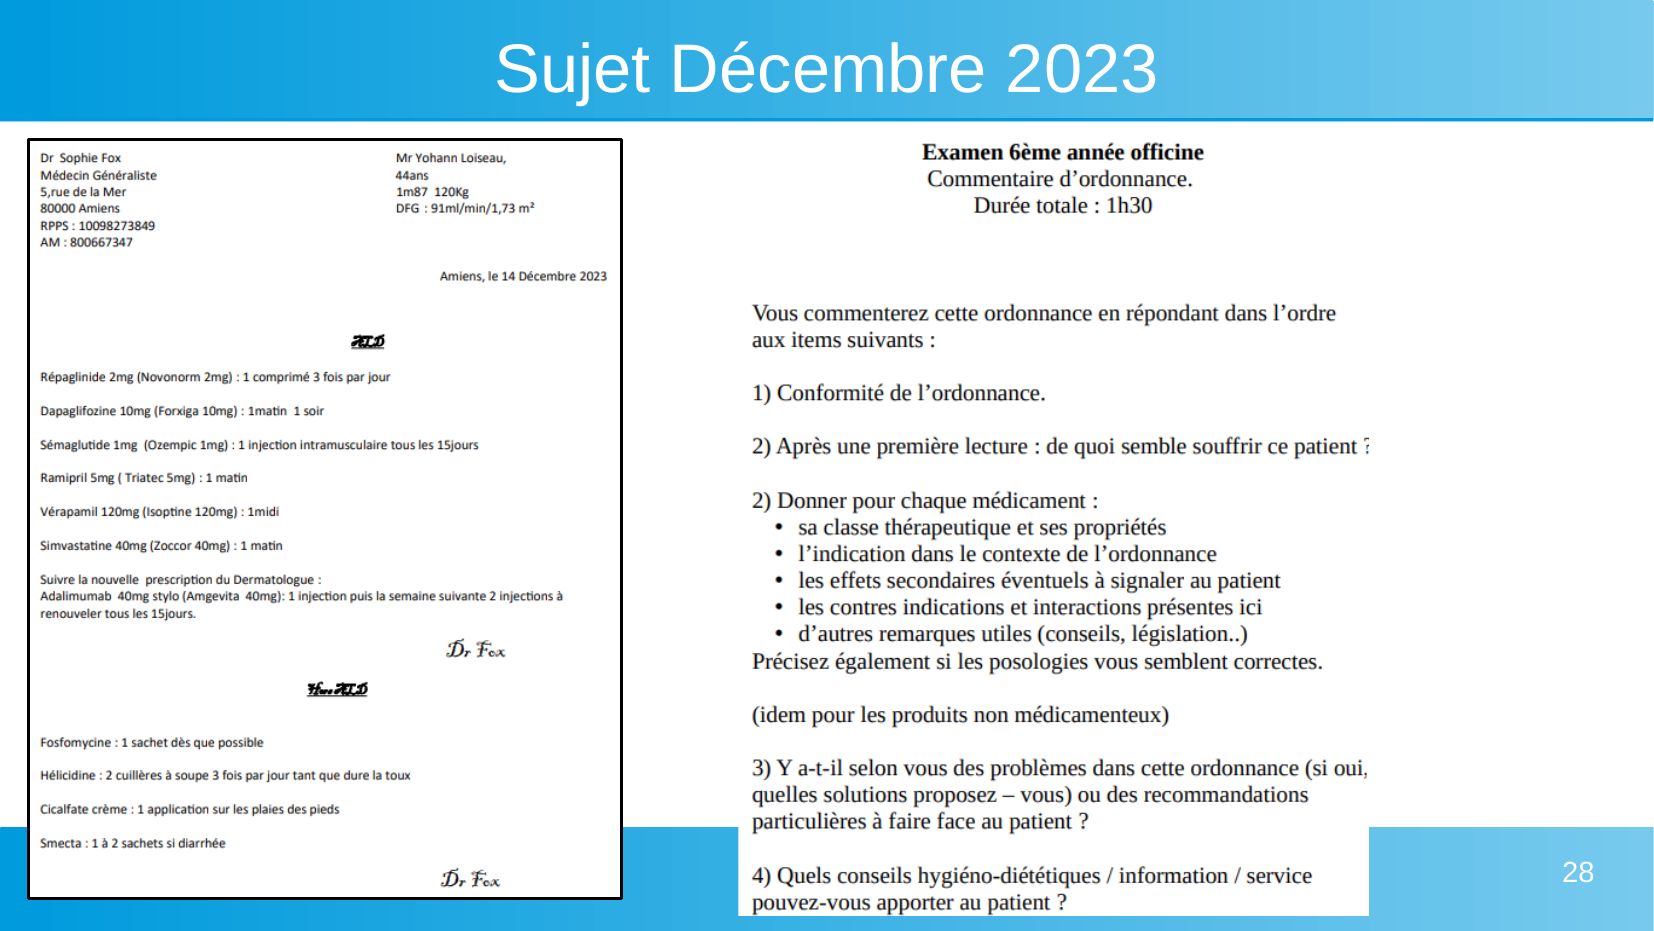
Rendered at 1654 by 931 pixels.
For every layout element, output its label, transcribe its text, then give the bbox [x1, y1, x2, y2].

title Sujet Décembre 2023 [59, 29, 1595, 108]
picture [29, 140, 621, 898]
picture [738, 133, 1369, 916]
